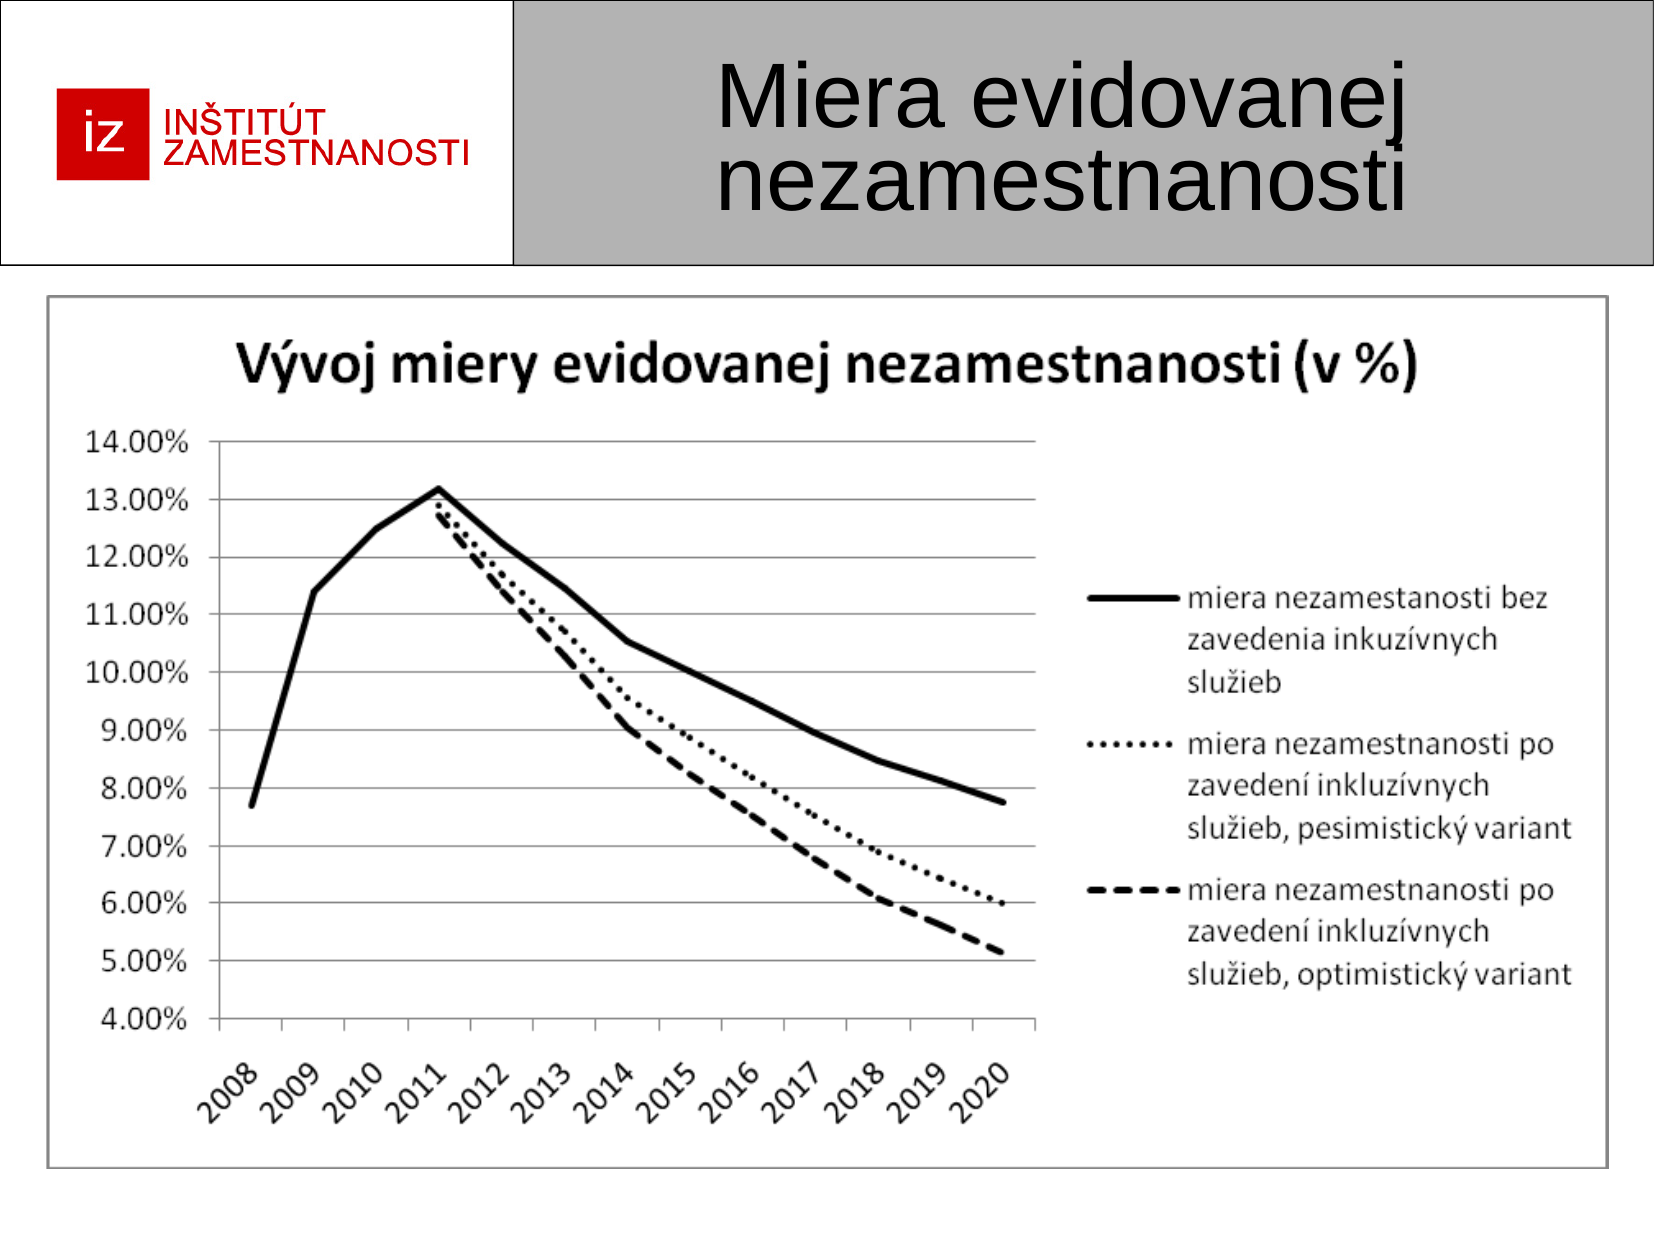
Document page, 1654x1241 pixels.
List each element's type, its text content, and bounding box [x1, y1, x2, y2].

title Miera evidovanej nezamestnanosti [560, 37, 1565, 229]
picture [5, 7, 512, 256]
picture [45, 295, 1609, 1169]
